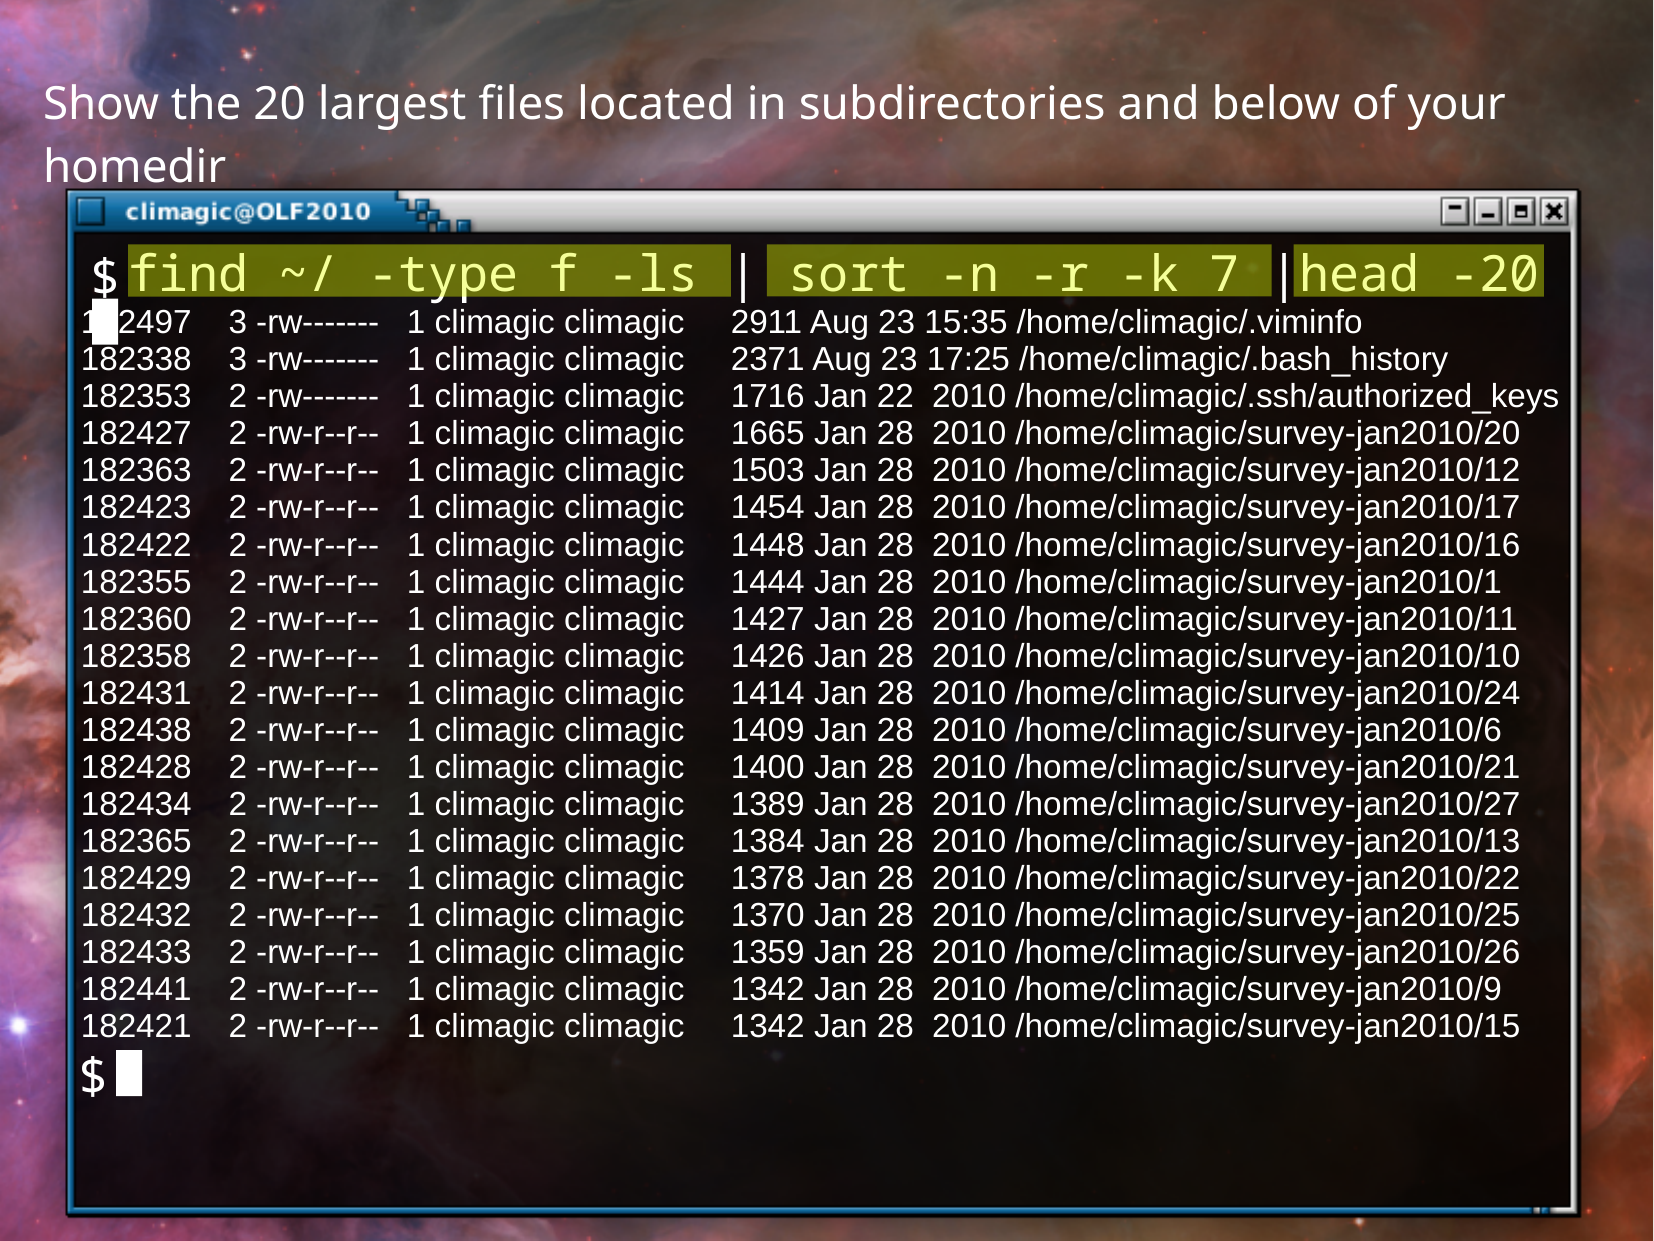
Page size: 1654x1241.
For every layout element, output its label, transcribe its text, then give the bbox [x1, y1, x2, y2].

text_box [766, 244, 1272, 297]
picture [0, 0, 1654, 1241]
text_box $ [76, 234, 136, 308]
text_box [128, 244, 731, 297]
text_box 182497 3 -rw------- 1 climagic climagic 2911 Aug 23 15:35 /home/climagic/.viminfo 182338 3 -rw------- 1 climagic climagic 2371 Aug 23 17:25 /home/climagic/.bash_history 182353 2 -rw------- 1 climagic climagic 1716 Jan 22 2010 /home/climagic/.ssh/authorized_keys 182427 2 -rw-r--r-- 1 climagic climagic 1665 Jan 28 2010 /home/climagic/survey-jan2010/20 182363 2 -rw-r--r-- 1 climagic climagic 1503 Jan 28 2010 /home/climagic/survey-jan2010/12 182423 2 -rw-r--r-- 1 climagic climagic 1454 Jan 28 2010 /home/climagic/survey-jan2010/17 182422 2 -rw-r--r-- 1 climagic climagic 1448 Jan 28 2010 /home/climagic/survey-jan2010/16 182355 2 -rw-r--r-- 1 climagic climagic 1444 Jan 28 2010 /home/climagic/survey-jan2010/1 182360 2 -rw-r--r-- 1 climagic climagic 1427 Jan 28 2010 /home/climagic/survey-jan2010/11 182358 2 -rw-r--r-- 1 climagic climagic 1426 Jan 28 2010 /home/climagic/survey-jan2010/10 182431 2 -rw-r--r-- 1 climagic climagic 1414 Jan 28 2010 /home/climagic/survey-jan2010/24 182438 2 -rw-r--r-- 1 climagic climagic 1409 Jan 28 2010 /home/climagic/survey-jan2010/6 182428 2 -rw-r--r-- 1 climagic climagic 1400 Jan 28 2010 /home/climagic/survey-jan2010/21 182434 2 -rw-r--r-- 1 climagic climagic 1389 Jan 28 2010 /home/climagic/survey-jan2010/27 182365 2 -rw-r--r-- 1 climagic climagic 1384 Jan 28 2010 /home/climagic/survey-jan2010/13 182429 2 -rw-r--r-- 1 climagic climagic 1378 Jan 28 2010 /home/climagic/survey-jan2010/22 182432 2 -rw-r--r-- 1 climagic climagic 1370 Jan 28 2010 /home/climagic/survey-jan2010/25 182433 2 -rw-r--r-- 1 climagic climagic 1359 Jan 28 2010 /home/climagic/survey-jan2010/26 182441 2 -rw-r--r-- 1 climagic climagic 1342 Jan 28 2010 /home/climagic/survey-jan2010/9 182421 2 -rw-r--r-- 1 climagic climagic 1342 Jan 28 2010 /home/climagic/survey-jan2010/15 [66, 296, 1645, 1090]
text_box [1293, 244, 1544, 297]
text_box [92, 298, 119, 345]
subtitle find ~/ -type f -ls | sort -n -r -k 7 |head -20 [128, 232, 1576, 313]
text_box [116, 1050, 143, 1097]
text_box $ [64, 1033, 124, 1107]
text_box Show the 20 largest files located in subdirectories and below of your homedir [28, 63, 1625, 138]
